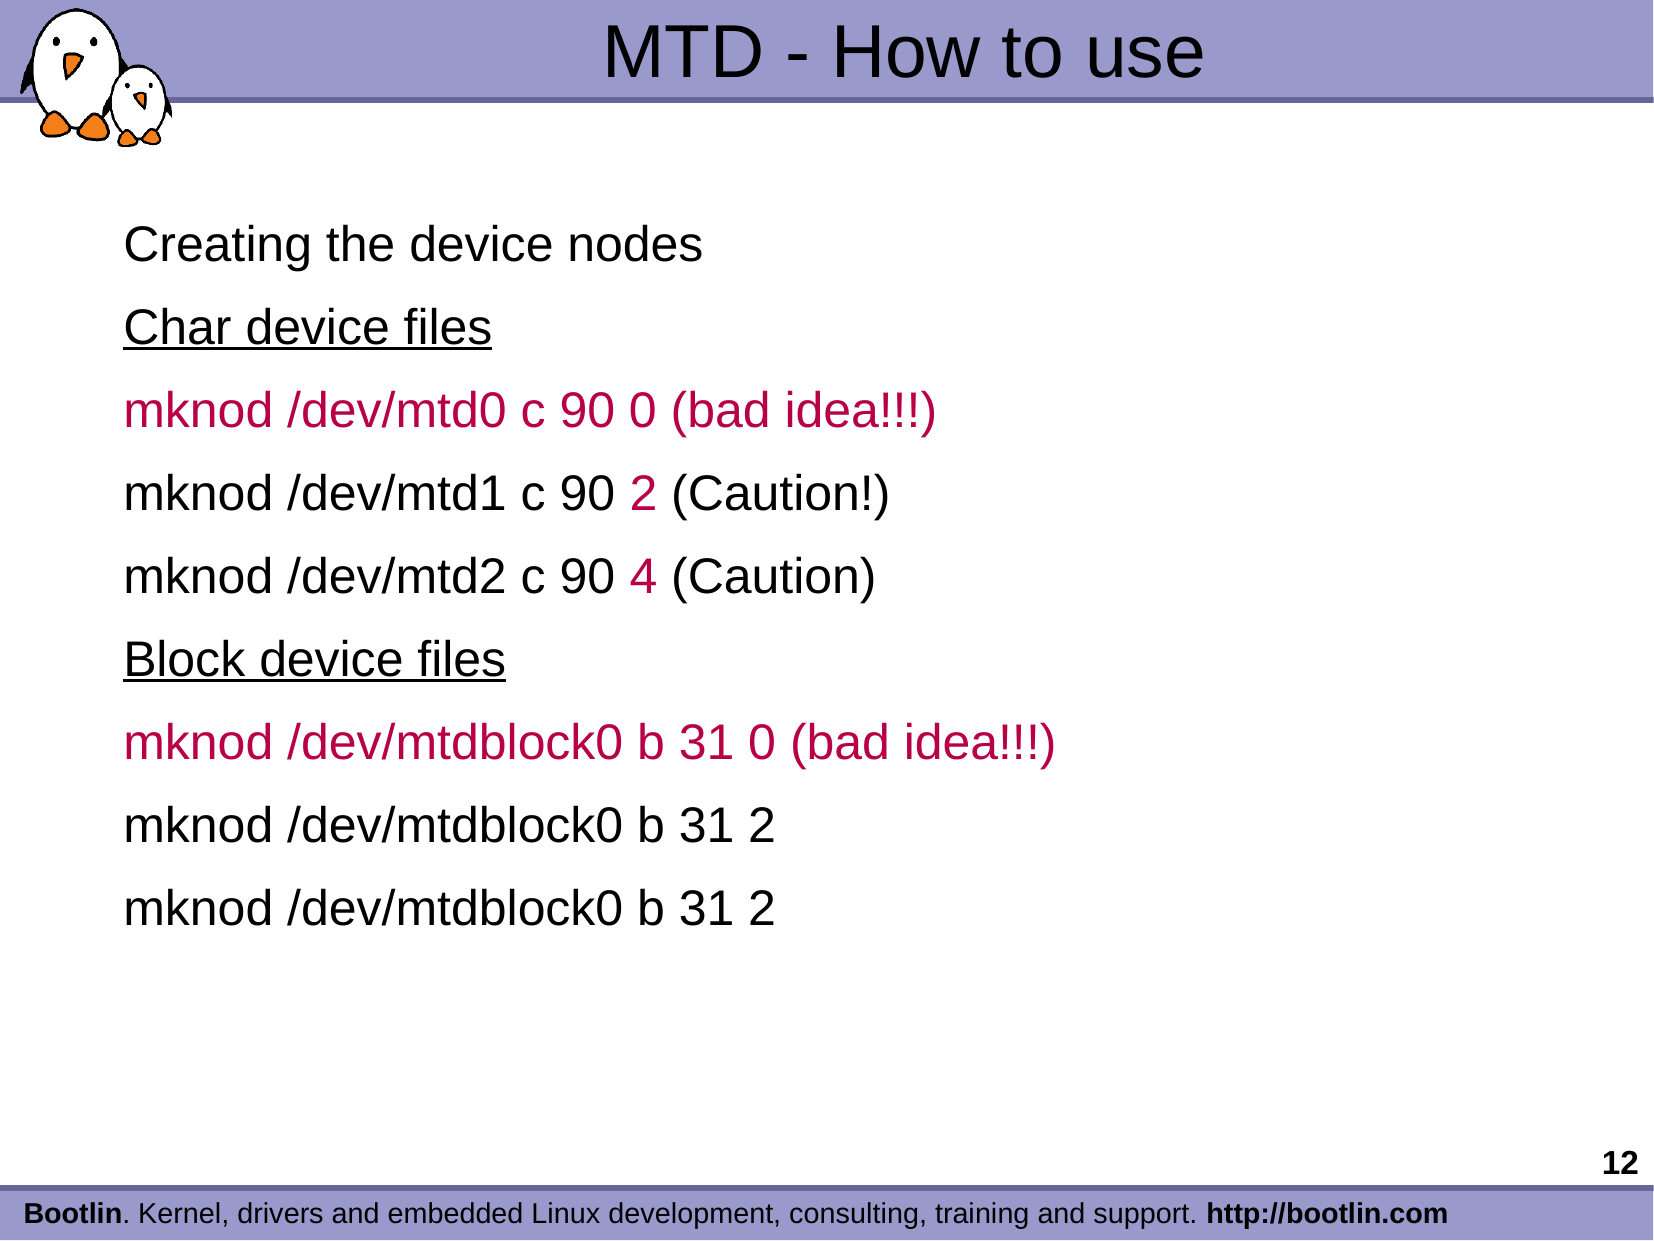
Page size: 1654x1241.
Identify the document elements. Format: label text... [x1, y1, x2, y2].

picture [20, 8, 172, 147]
list Creating the device nodes Char device files mknod /dev/mtd0 c 90 0 (bad idea!!!) mknod /dev/mtd1 c 90 2 (Caution!) mknod /dev/mtd2 c 90 4 (Caution) Block device files mknod /dev/mtdblock0 b 31 0 (bad idea!!!) mknod /dev/mtdblock0 b 31 2 mknod /dev/mtdblock0 b 31 2 [105, 216, 1518, 1066]
title MTD - How to use [178, 5, 1631, 97]
